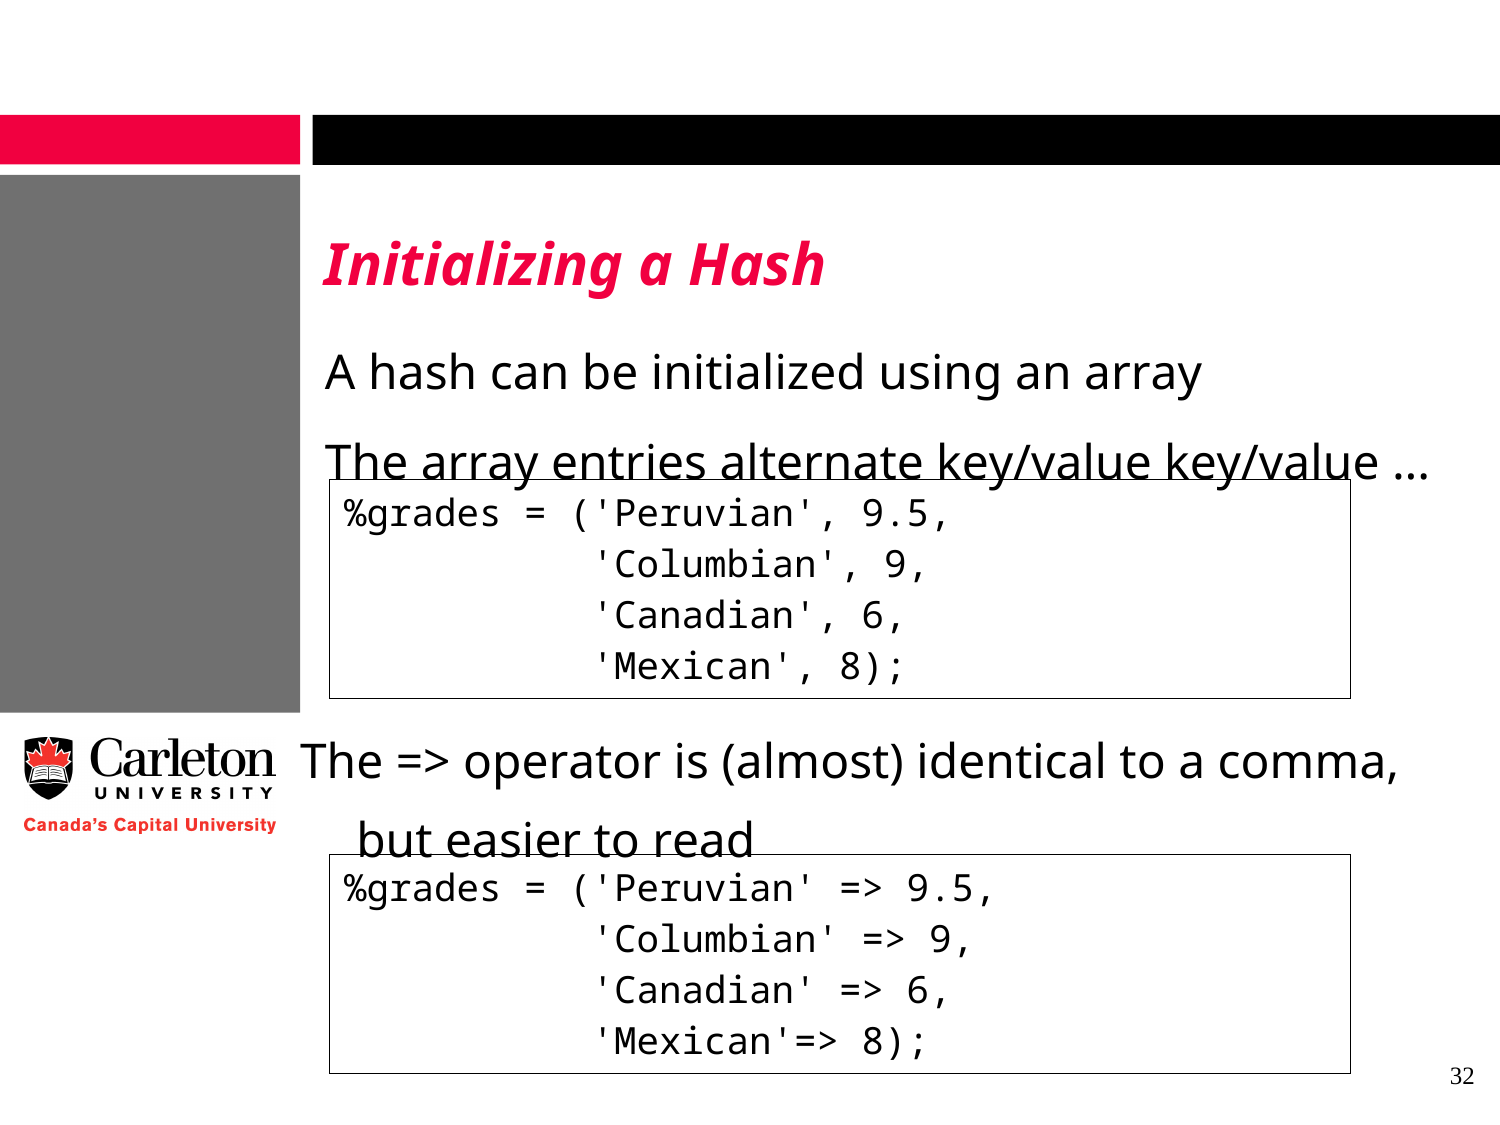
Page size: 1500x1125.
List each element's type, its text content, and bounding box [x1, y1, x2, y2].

text_box %grades = ('Peruvian' => 9.5, 'Columbian' => 9, 'Canadian' => 6, 'Mexican'=> 8); [329, 854, 1351, 1051]
list The => operator is (almost) identical to a comma, but easier to read [300, 714, 1426, 863]
list A hash can be initialized using an array The array entries alternate key/value key/value ... [324, 324, 1450, 1036]
picture [24, 737, 276, 834]
text_box %grades = ('Peruvian', 9.5, 'Columbian', 9, 'Canadian', 6, 'Mexican', 8); [329, 479, 1351, 676]
title Initializing a Hash [324, 194, 1450, 324]
